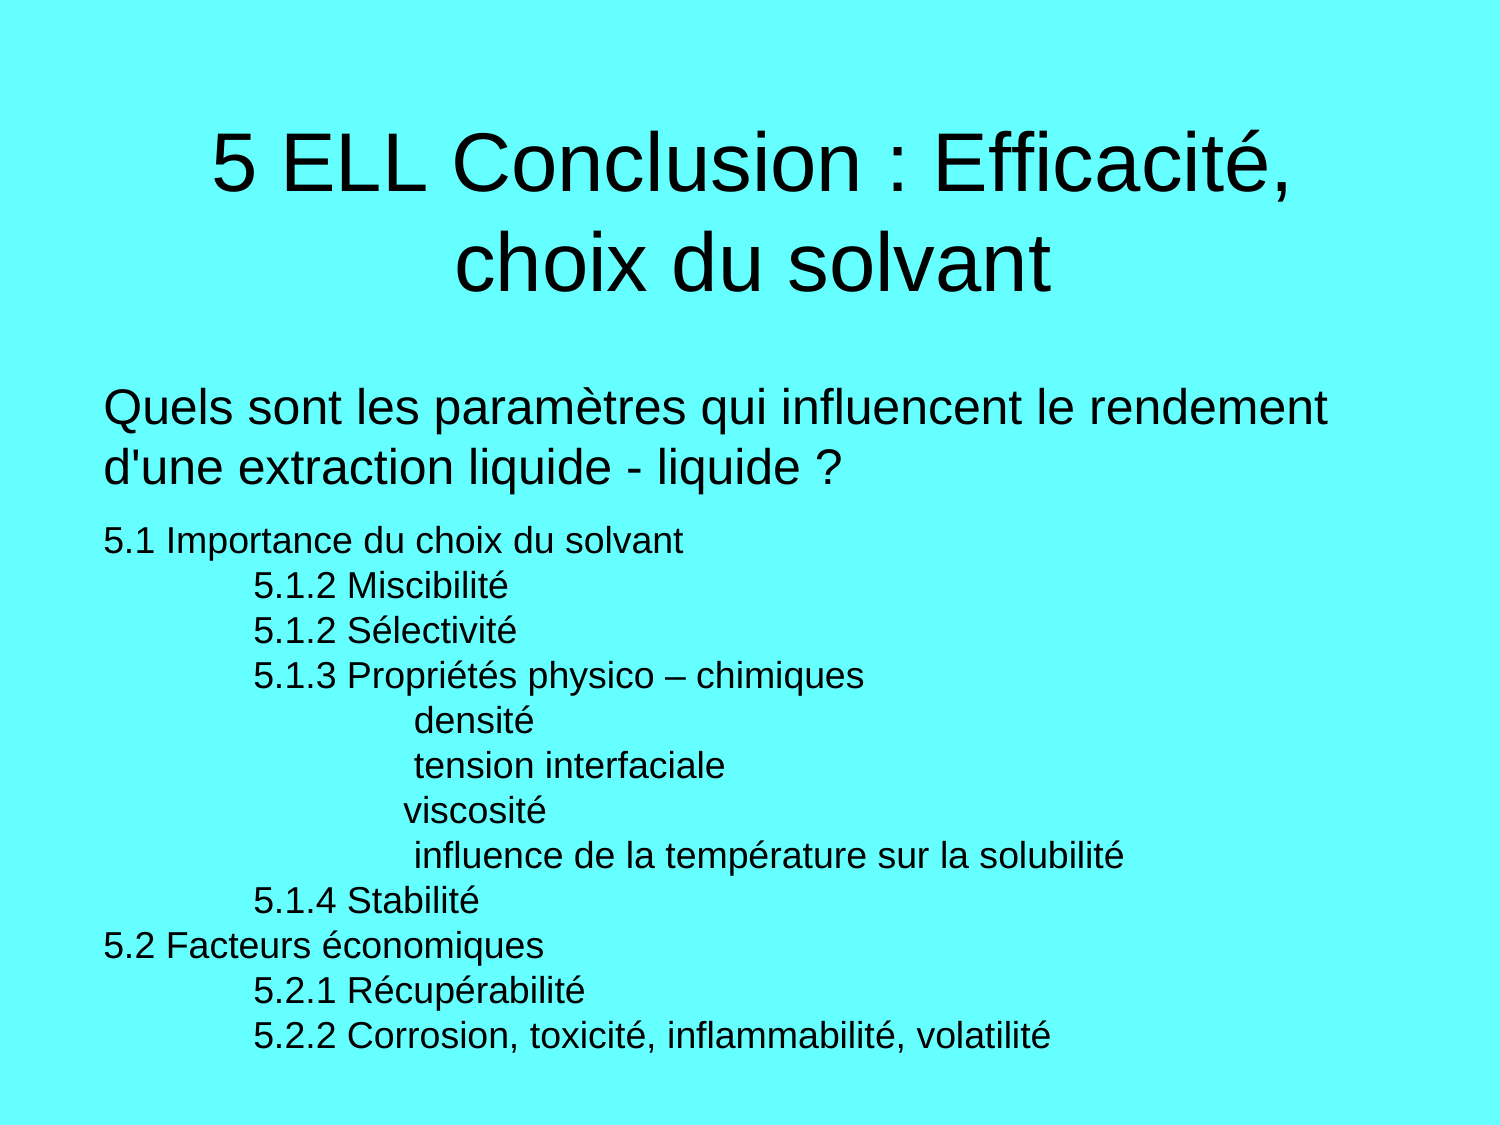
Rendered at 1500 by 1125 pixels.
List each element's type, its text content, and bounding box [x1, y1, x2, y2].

text_box 5 ELL Conclusion : Efficacité, choix du solvant [118, 100, 1388, 316]
text_box Quels sont les paramètres qui influencent le rendement d'une extraction liquide - liquide ? [88, 367, 1388, 502]
text_box 5.1 Importance du choix du solvant 5.1.2 Miscibilité 5.1.2 Sélectivité 5.1.3 Propriétés physico – chimiques densité tension interfaciale viscosité influence de la température sur la solubilité 5.1.4 Stabilité 5.2 Facteurs économiques 5.2.1 Récupérabilité 5.2.2 Corrosion, toxicité, inflammabilité, volatilité [88, 508, 1388, 1063]
